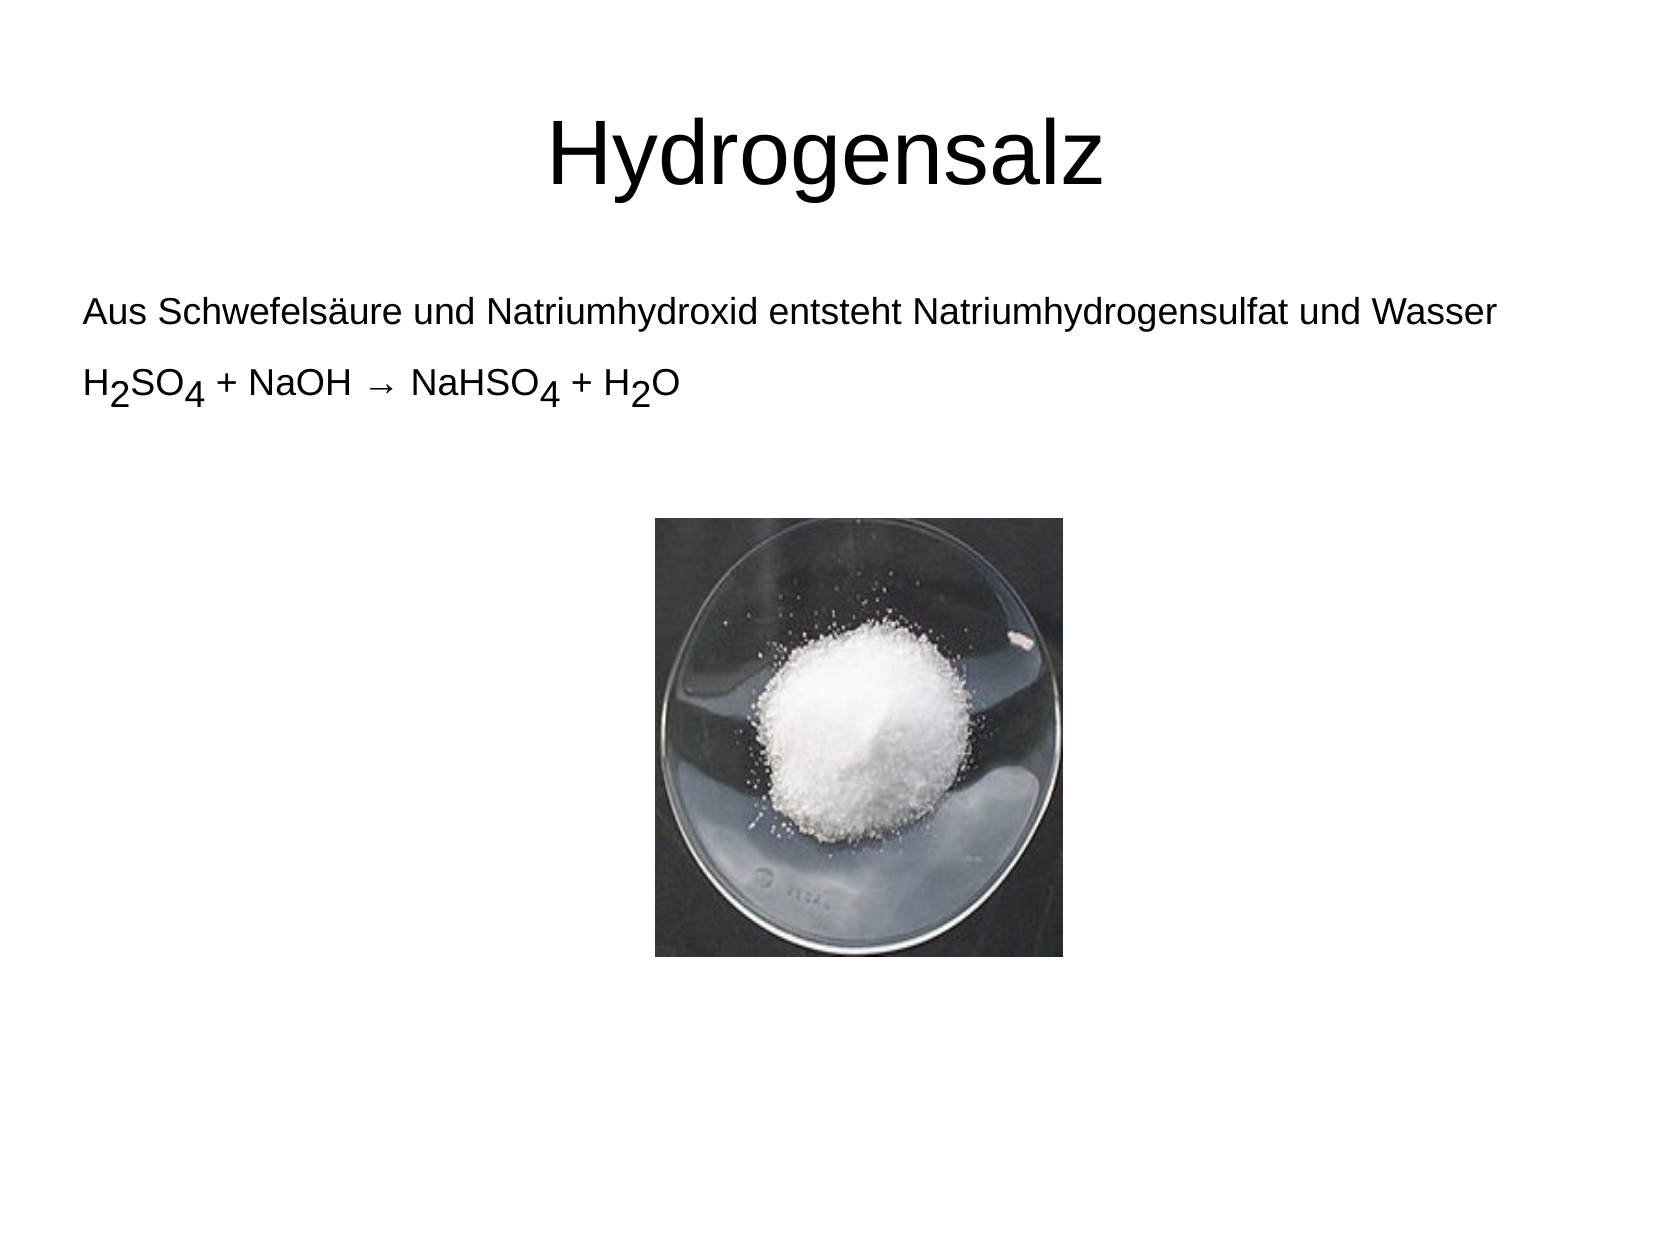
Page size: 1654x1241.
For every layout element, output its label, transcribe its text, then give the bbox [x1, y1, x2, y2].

picture [655, 518, 1063, 957]
list Aus Schwefelsäure und Natriumhydroxid entsteht Natriumhydrogensulfat und Wasser H2SO4 + NaOH → NaHSO4 + H2O [82, 290, 1571, 1109]
title Hydrogensalz [82, 49, 1571, 257]
